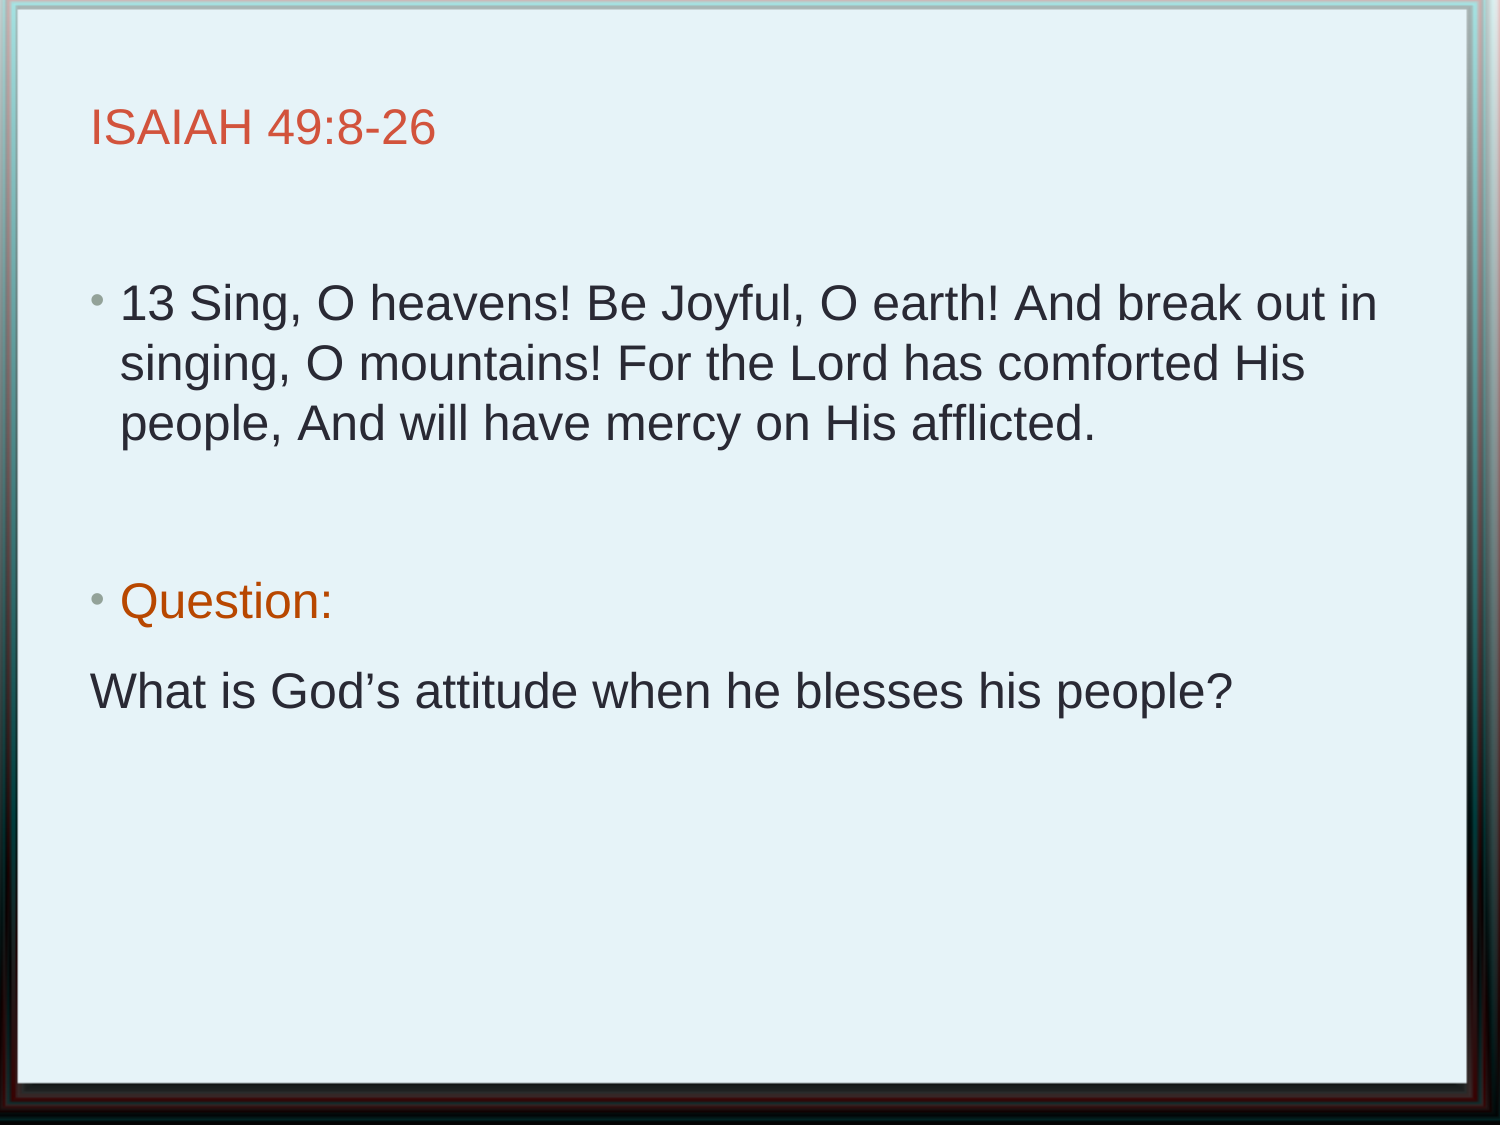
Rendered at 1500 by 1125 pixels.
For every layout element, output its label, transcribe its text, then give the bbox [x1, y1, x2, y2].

list 13 Sing, O heavens! Be Joyful, O earth! And break out in singing, O mountains! For the Lord has comforted His people, And will have mercy on His afflicted. Question: What is God’s attitude when he blesses his people? [75, 262, 1425, 1063]
title ISAIAH 49:8-26 [75, 87, 1425, 250]
picture [0, 0, 1500, 1125]
